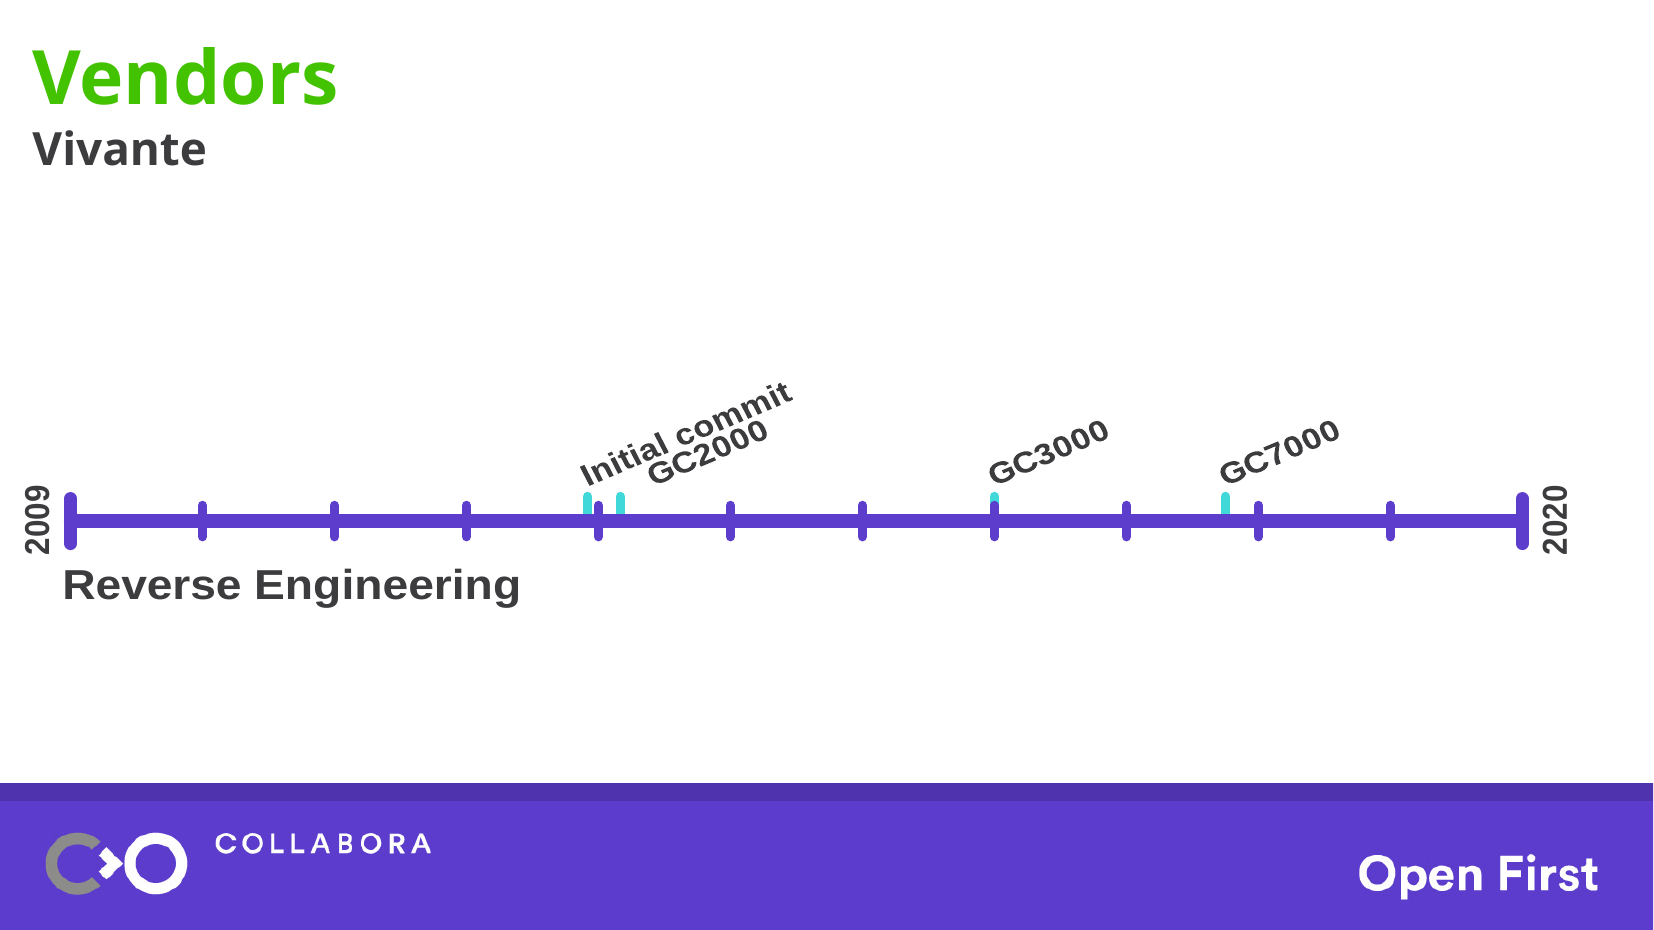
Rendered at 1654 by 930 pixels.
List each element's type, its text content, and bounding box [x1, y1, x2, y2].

title Vendors Vivante [32, 29, 1605, 193]
picture [0, 0, 1654, 930]
